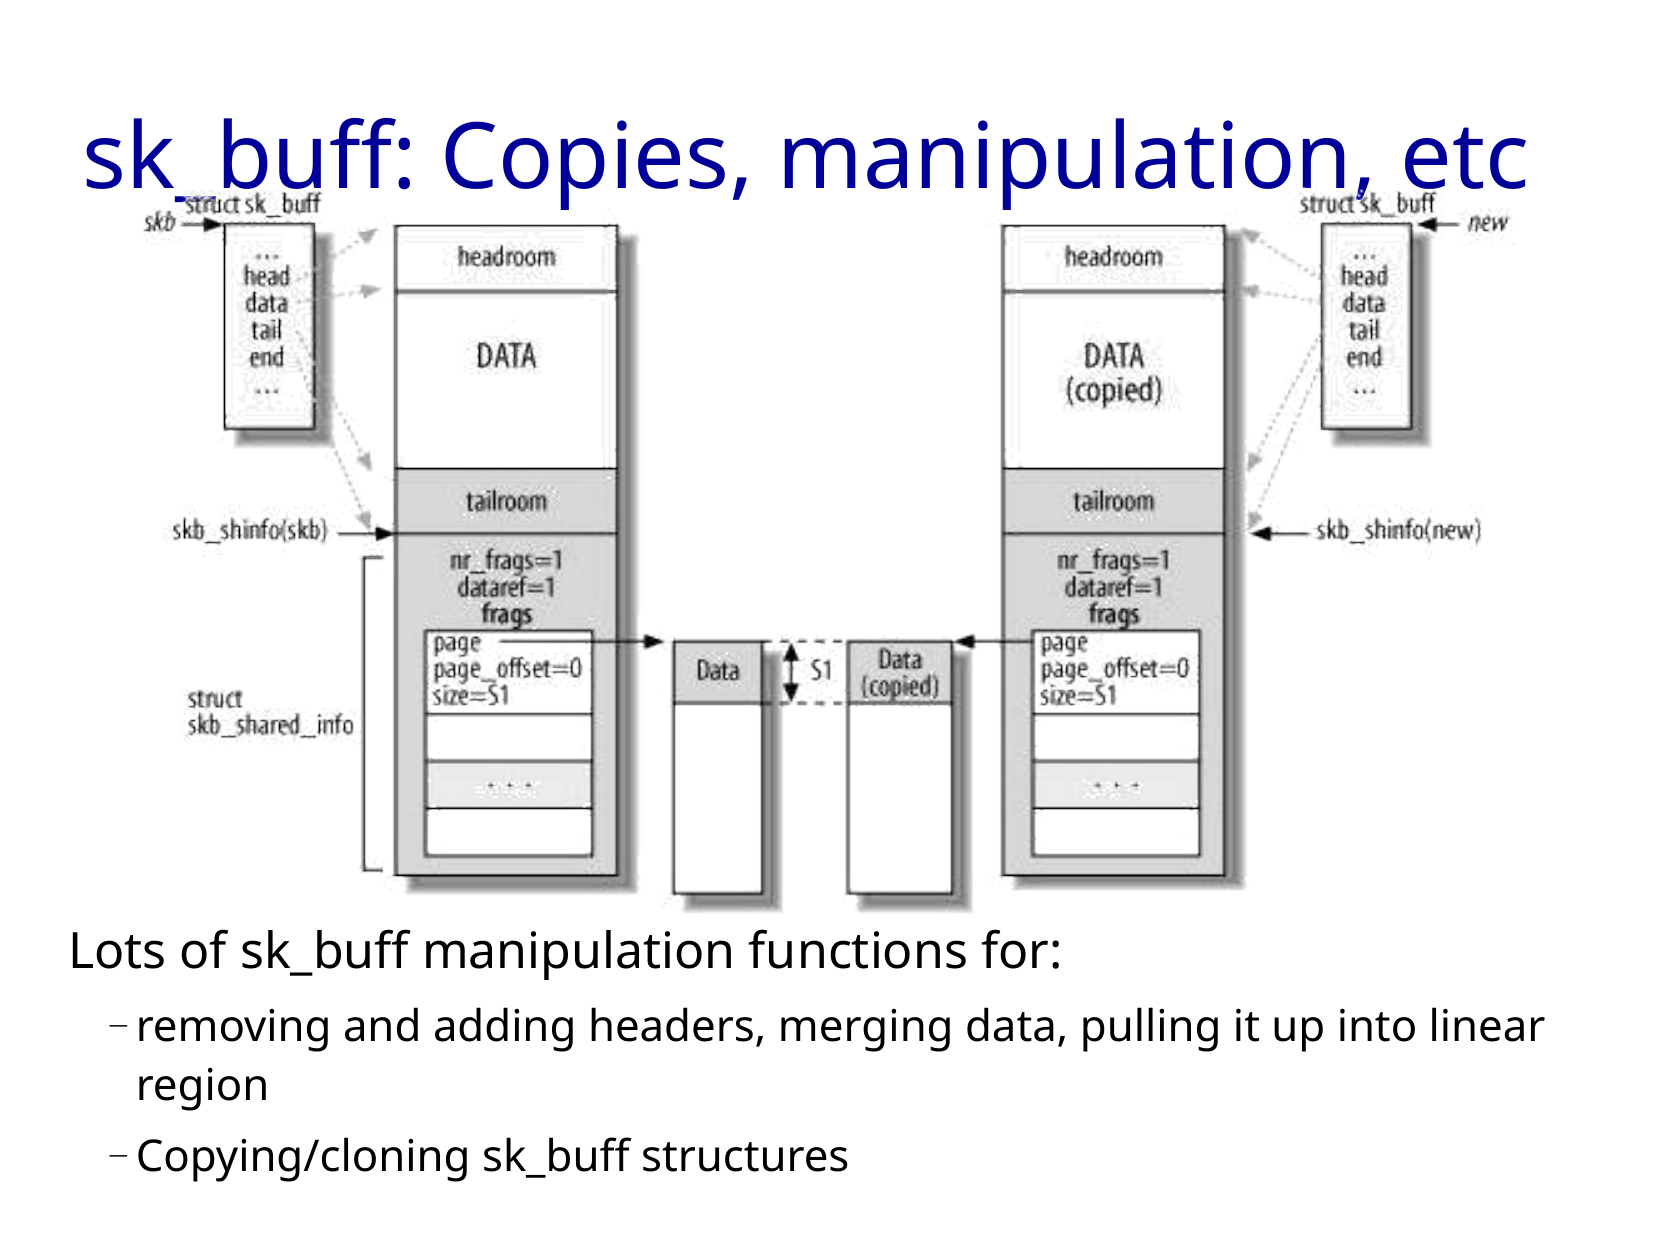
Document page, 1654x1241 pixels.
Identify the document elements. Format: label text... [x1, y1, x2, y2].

title sk_buff: Copies, manipulation, etc [82, 49, 1571, 257]
picture [124, 135, 1516, 949]
list Lots of sk_buff manipulation functions for: removing and adding headers, merging data, pulling it up into linear region Copying/cloning sk_buff structures [41, 915, 1613, 1185]
